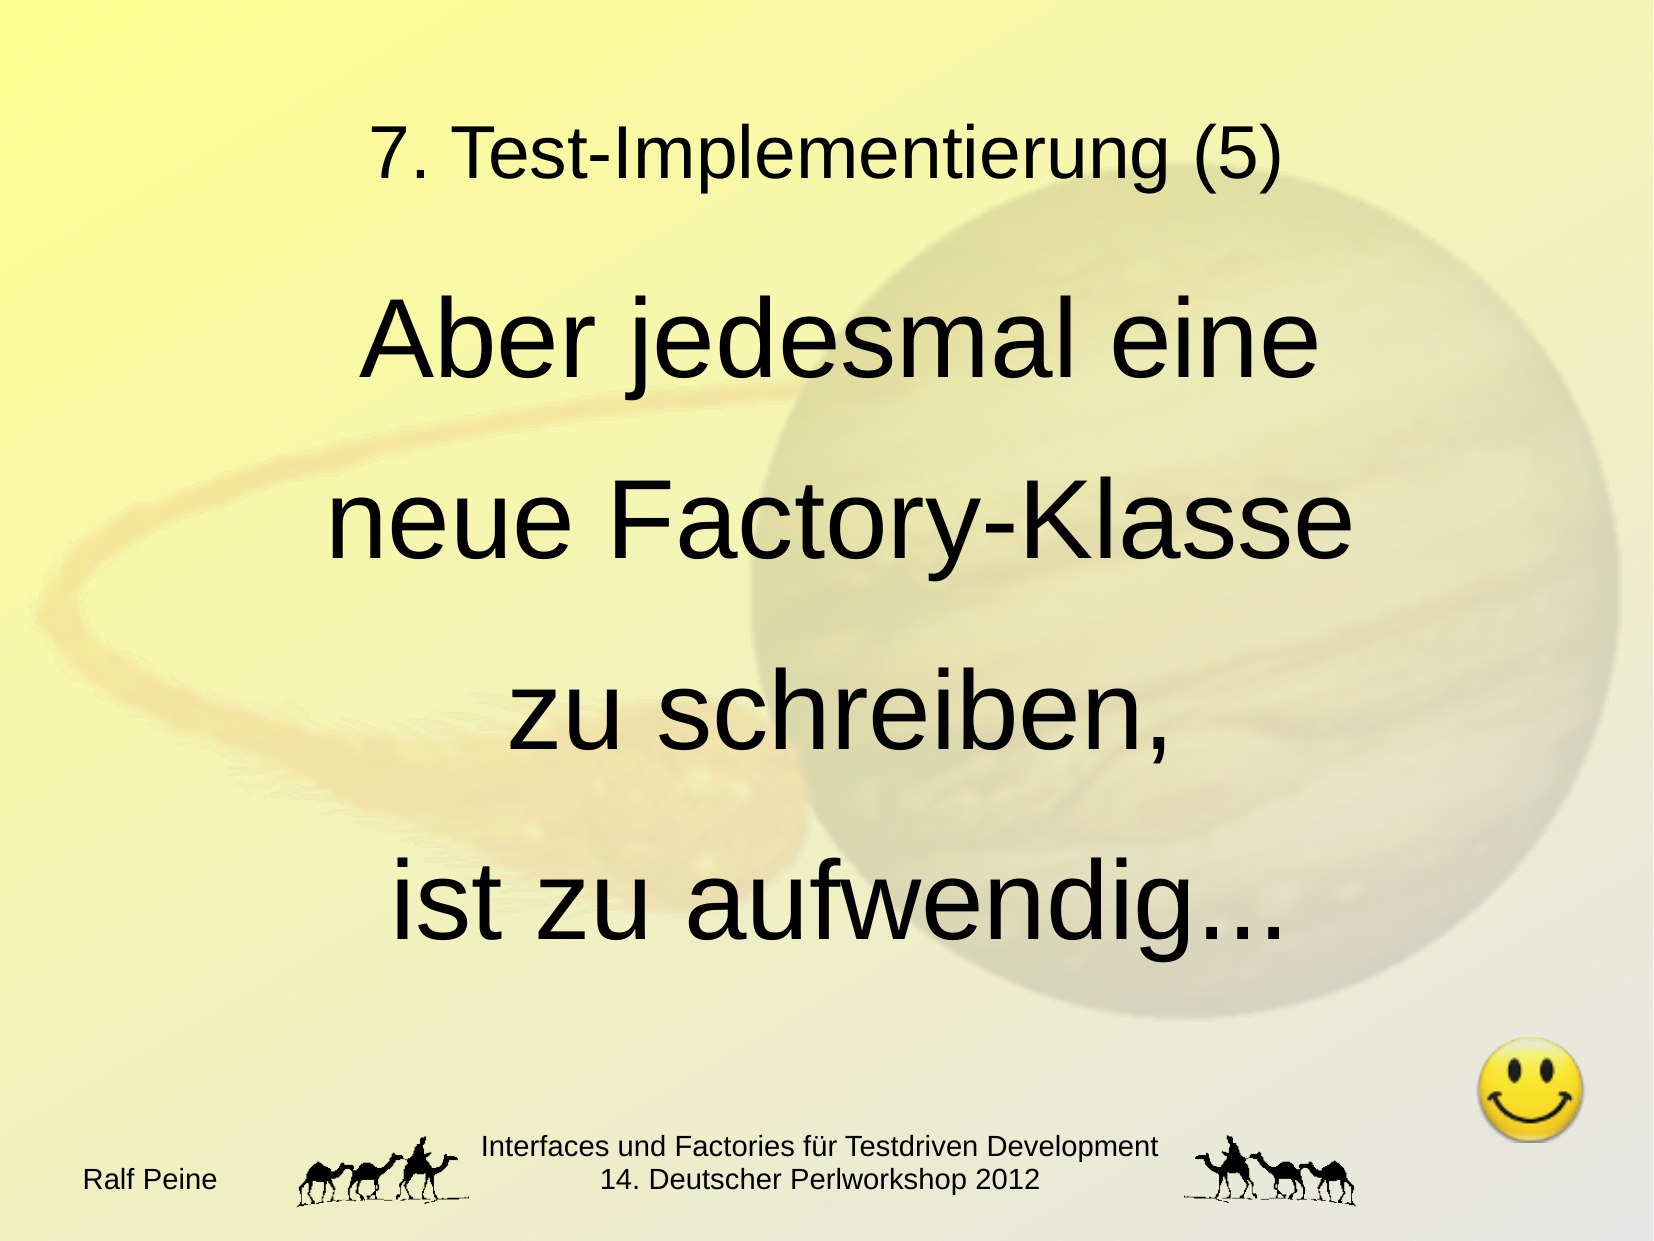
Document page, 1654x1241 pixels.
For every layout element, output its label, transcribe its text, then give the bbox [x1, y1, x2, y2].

picture [1184, 1133, 1362, 1213]
picture [3, 138, 1654, 1143]
title 7. Test-Implementierung (5) [82, 49, 1571, 257]
picture [291, 1134, 469, 1214]
text_box Aber jedesmal eine neue Factory-Klasse zu schreiben, ist zu aufwendig... [310, 268, 1372, 971]
